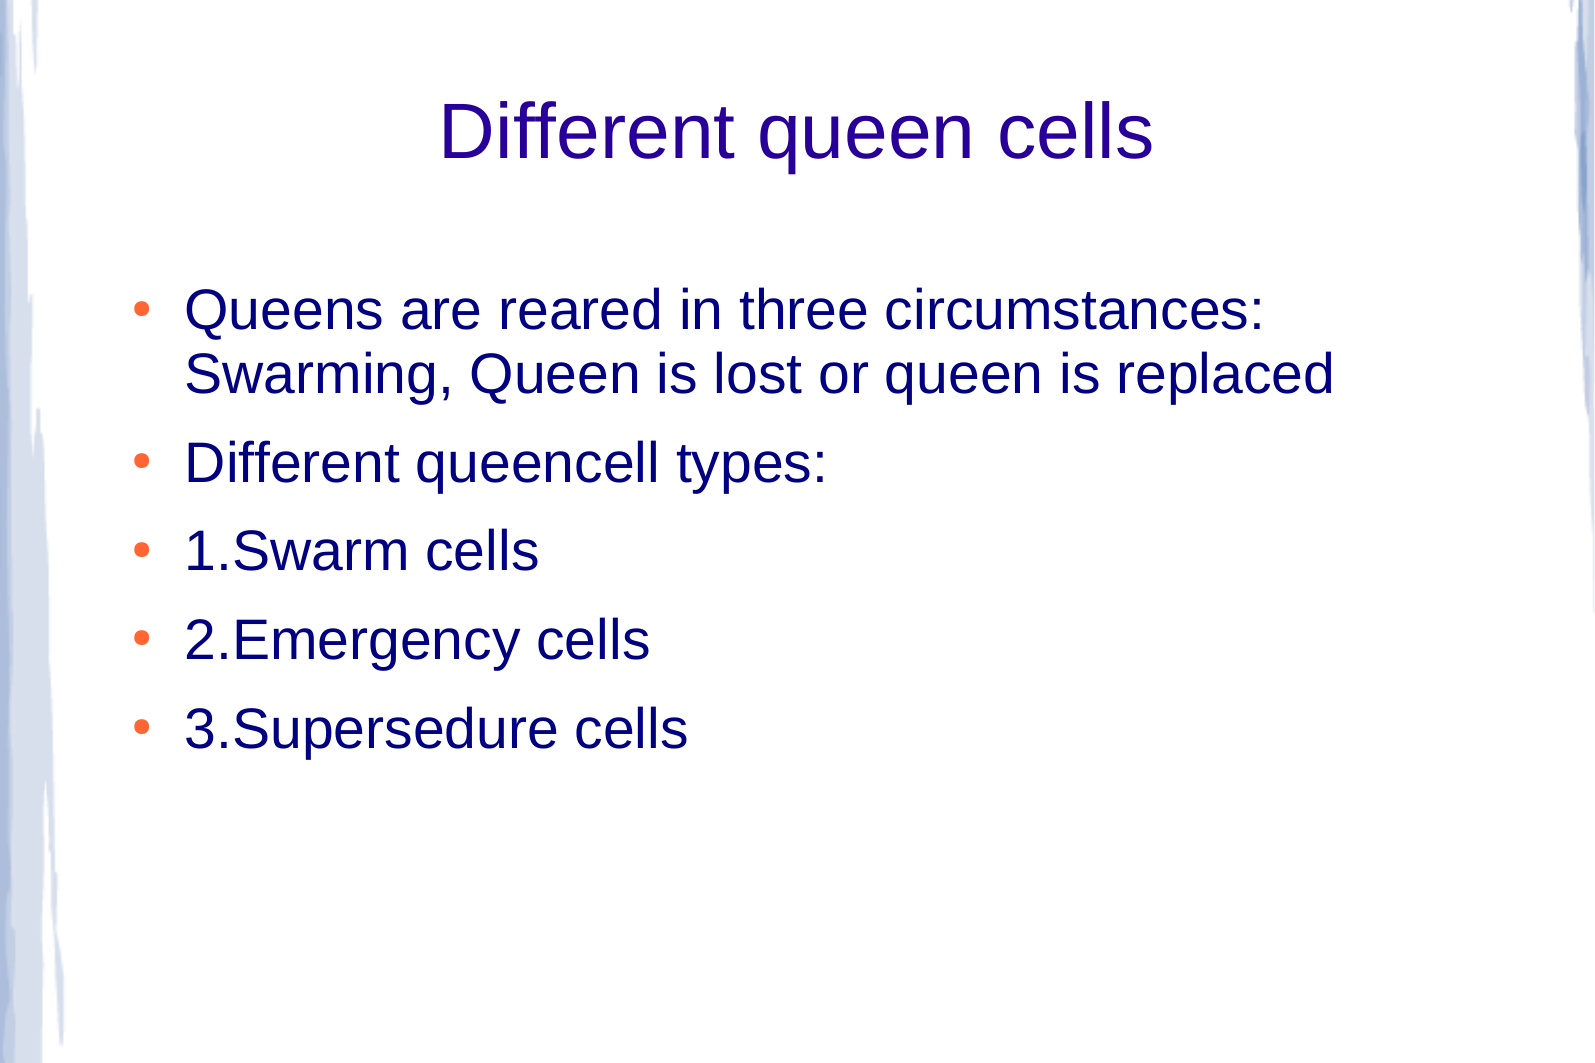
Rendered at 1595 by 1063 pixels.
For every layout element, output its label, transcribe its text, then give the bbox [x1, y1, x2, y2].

list Queens are reared in three circumstances: Swarming, Queen is lost or queen is replaced Different queencell types: 1.Swarm cells 2.Emergency cells 3.Supersedure cells [113, 278, 1515, 861]
picture [0, 0, 1595, 1063]
title Different queen cells [79, 42, 1515, 220]
